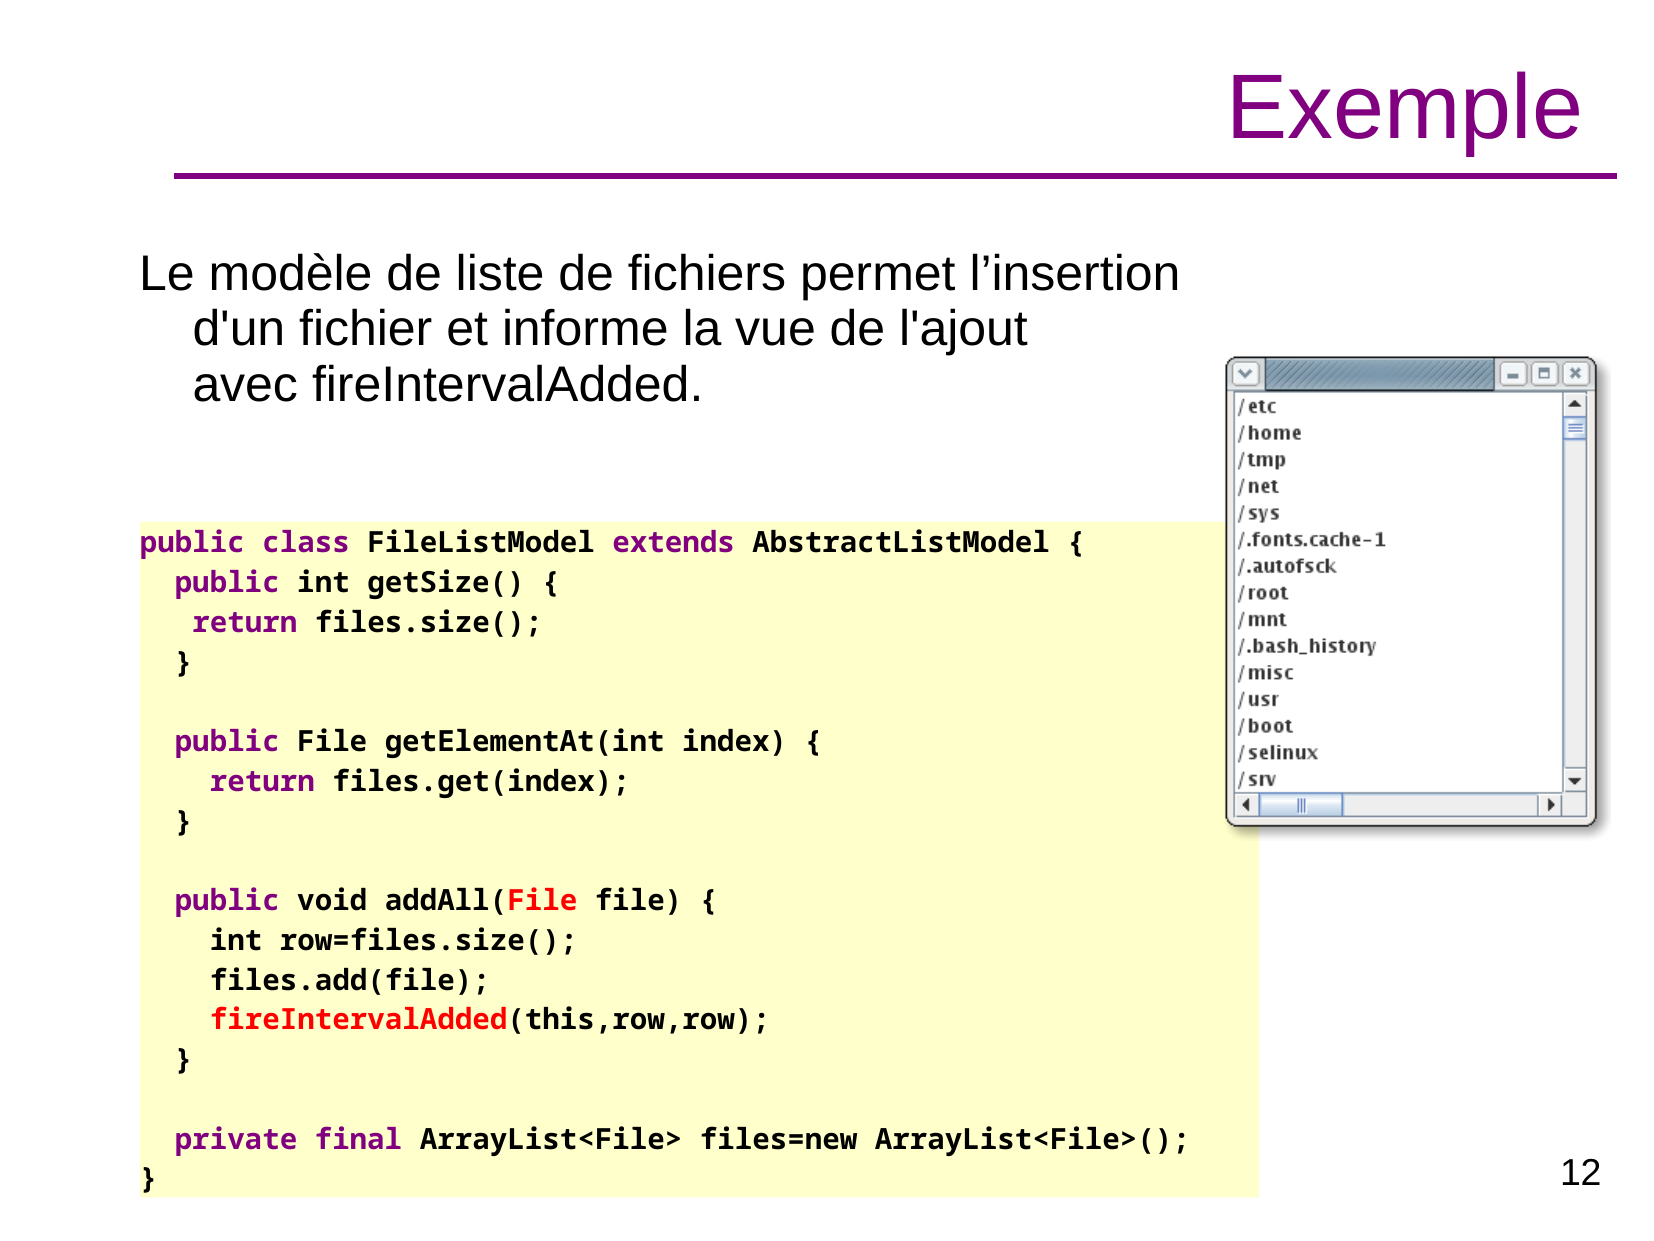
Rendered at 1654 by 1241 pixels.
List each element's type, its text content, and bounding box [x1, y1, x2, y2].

text_box public class FileListModel extends AbstractListModel { public int getSize() { return files.size(); } public File getElementAt(int index) { return files.get(index); } public void addAll(File file) { int row=files.size(); files.add(file); fireIntervalAdded(this,row,row); } private final ArrayList<File> files=new ArrayList<File>(); } [139, 521, 1260, 1126]
list Le modèle de liste de fichiers permet l’insertion d'un fichier et informe la vue de l'ajout avec fireIntervalAdded. [121, 244, 1534, 475]
title Exemple [84, 55, 1584, 159]
picture [1218, 349, 1611, 841]
